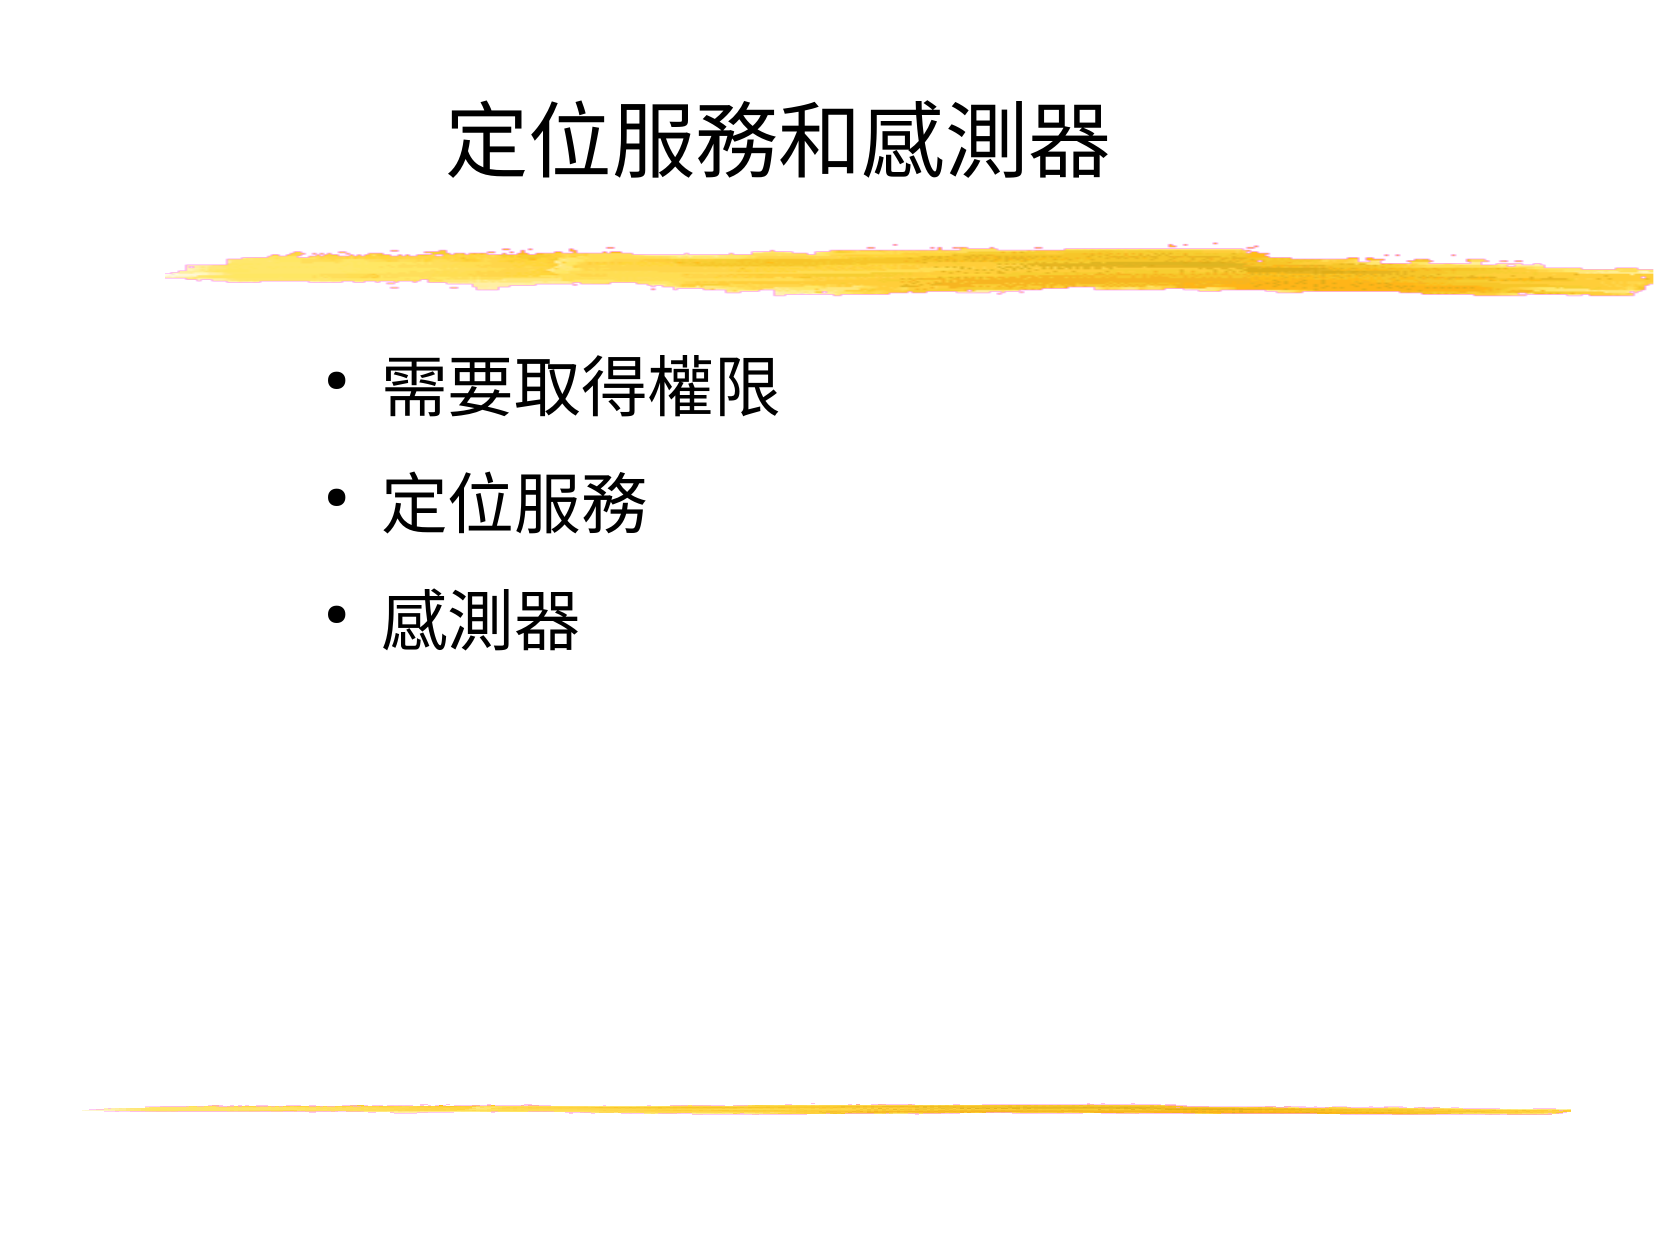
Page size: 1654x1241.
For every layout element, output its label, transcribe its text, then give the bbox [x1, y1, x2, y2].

list 需要取得權限 定位服務 感測器 [324, 327, 1348, 1073]
picture [82, 1102, 1571, 1117]
picture [165, 237, 1654, 308]
title 定位服務和感測器 [76, 28, 1482, 235]
